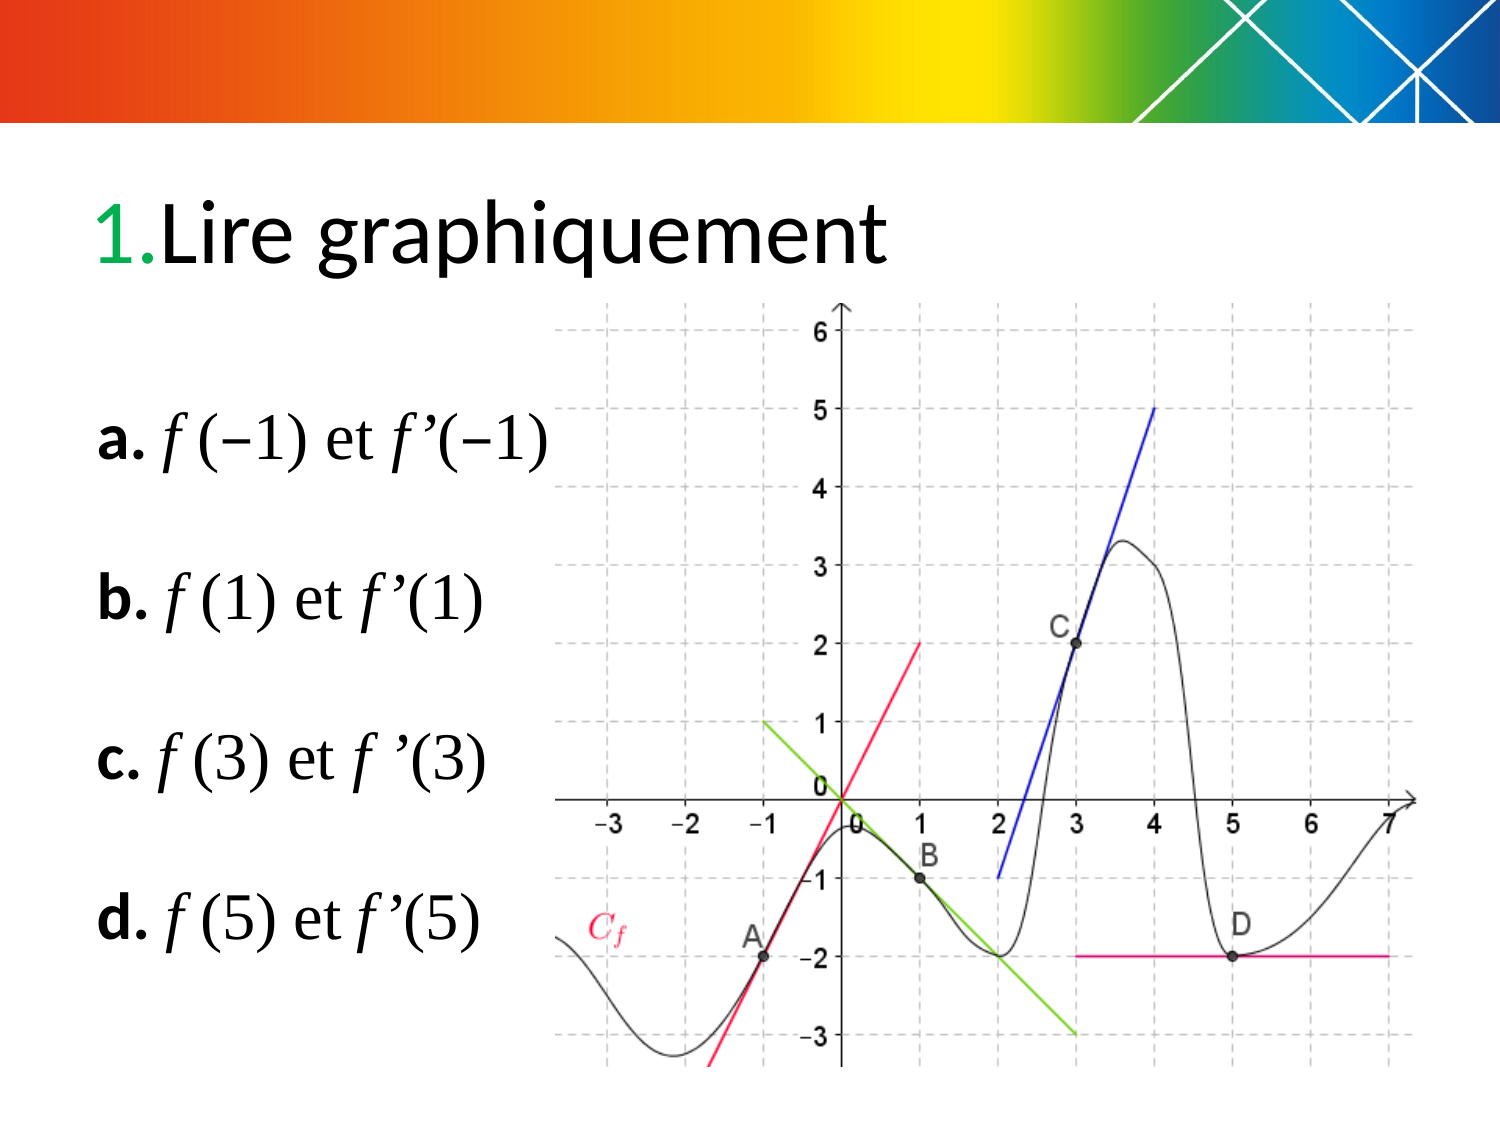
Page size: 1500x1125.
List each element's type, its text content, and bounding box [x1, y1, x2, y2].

picture [0, 0, 1358, 123]
picture [555, 303, 1418, 1067]
picture [1340, 0, 1500, 123]
title 1.Lire graphiquement [75, 164, 1425, 305]
text_box a. f (–1) et f’(–1) b. f (1) et f’(1) c. f (3) et f ’(3) d. f (5) et f’(5) [81, 385, 555, 1040]
